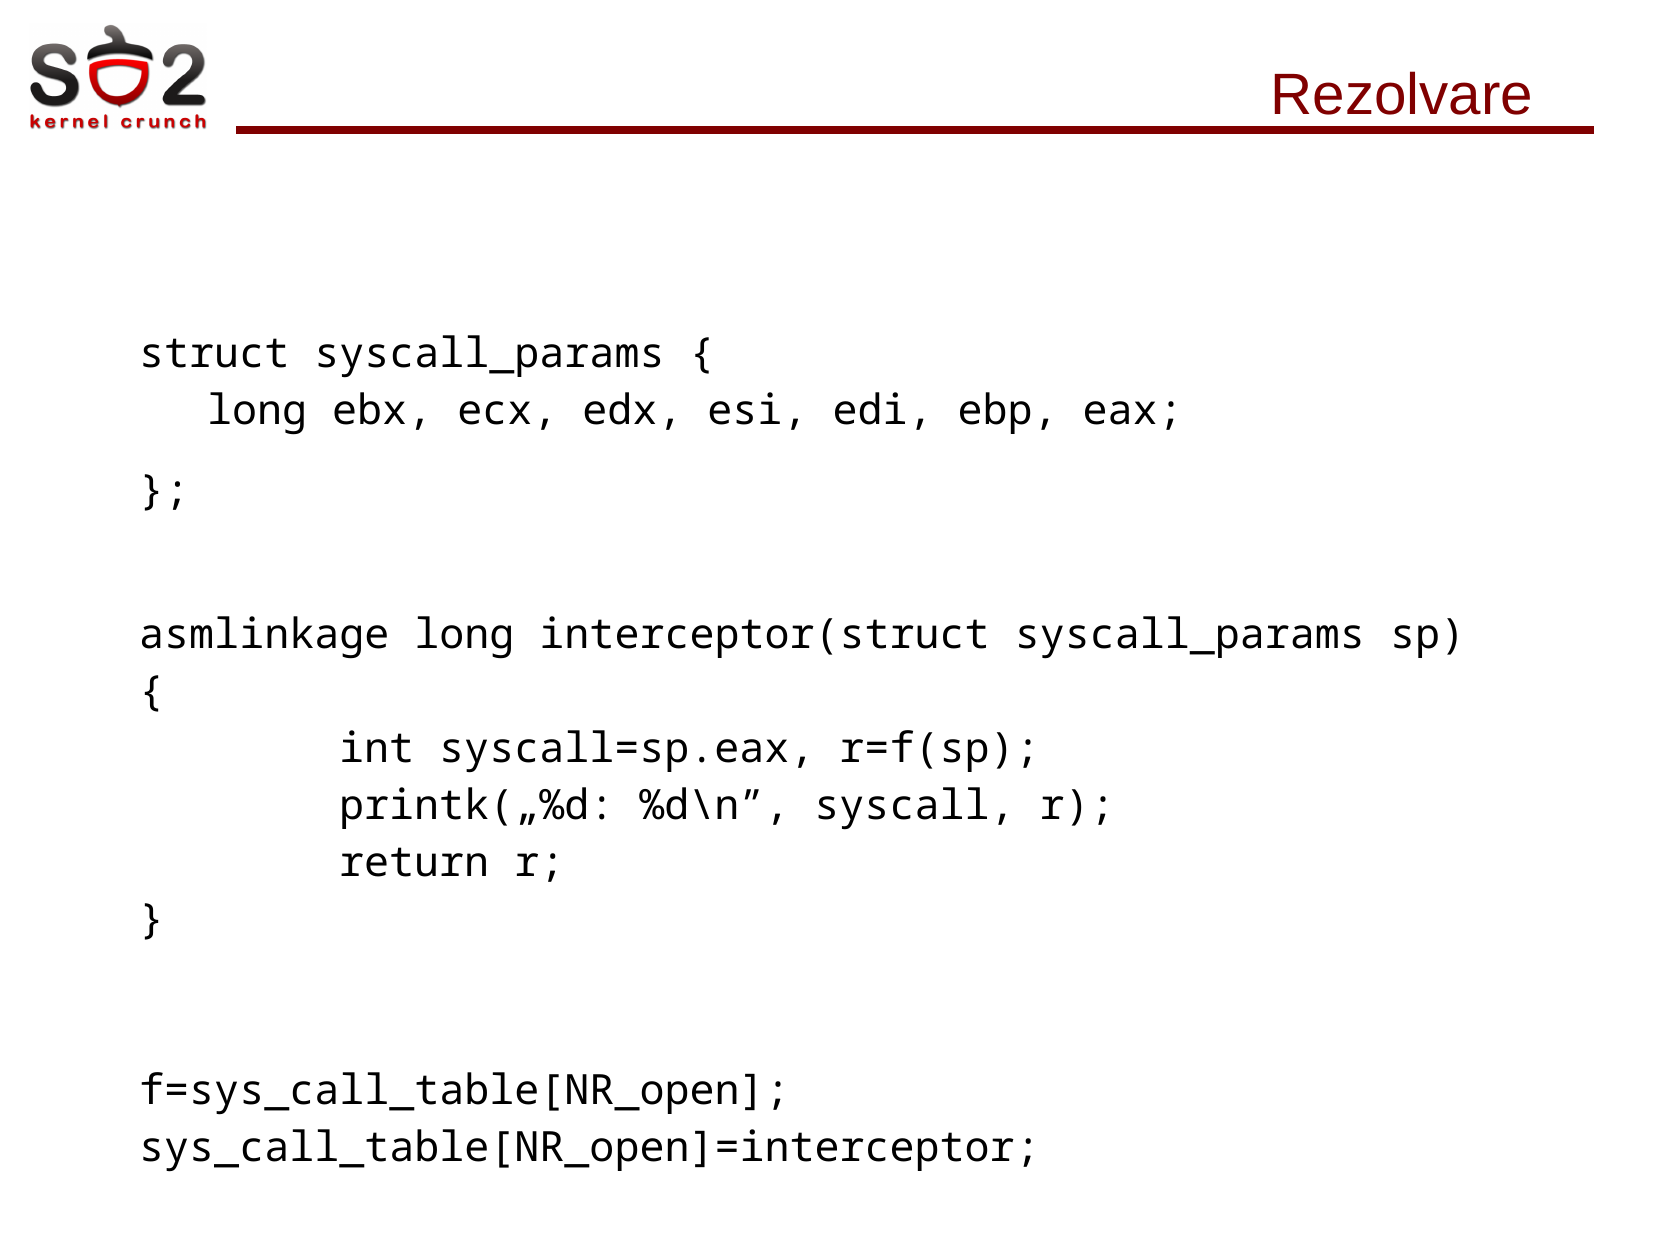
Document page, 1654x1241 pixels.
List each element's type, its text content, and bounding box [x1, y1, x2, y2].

list struct syscall_params { long ebx, ecx, edx, esi, edi, ebp, eax; }; asmlinkage long interceptor(struct syscall_params sp) { int syscall=sp.eax, r=f(sp); printk(„%d: %d\n”, syscall, r); return r; } f=sys_call_table[NR_open]; sys_call_table[NR_open]=interceptor; [121, 344, 1534, 1209]
title Rezolvare [121, 11, 1534, 178]
picture [29, 23, 121, 130]
